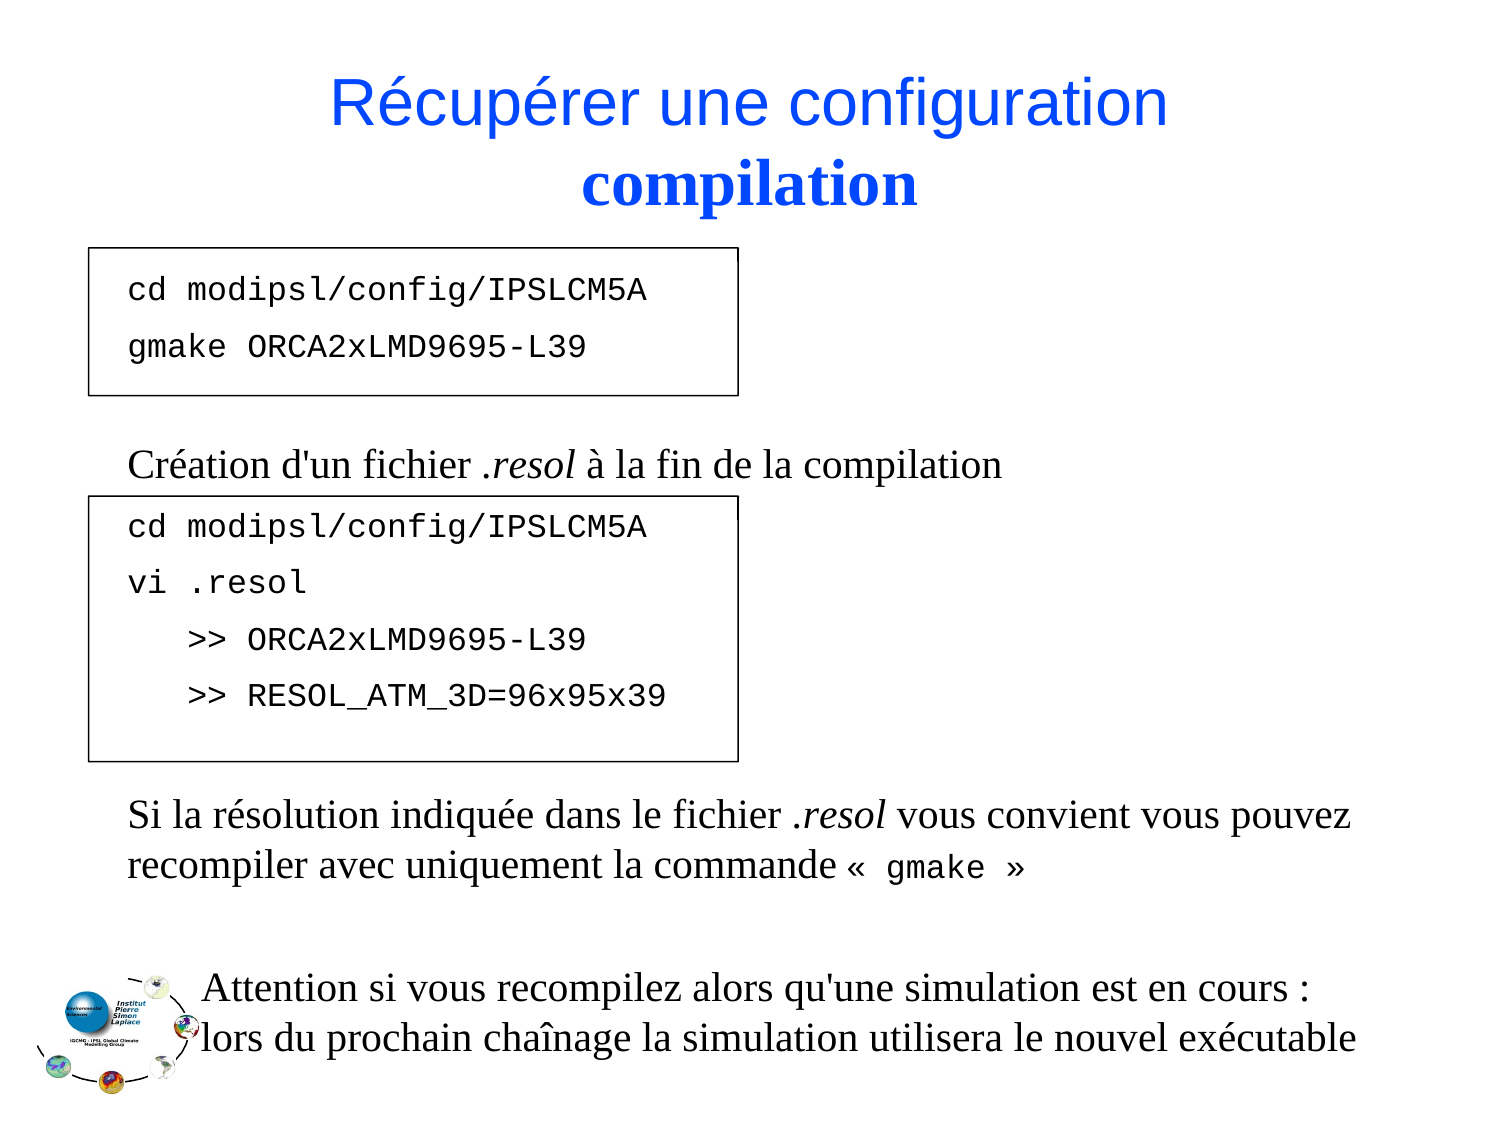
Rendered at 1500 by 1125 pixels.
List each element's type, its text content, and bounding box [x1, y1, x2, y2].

picture [148, 1068, 176, 1080]
title Récupérer une configuration compilation [75, 44, 1425, 233]
picture [65, 990, 112, 1048]
picture [44, 1054, 72, 1079]
picture [97, 1069, 125, 1095]
text_box cd modipsl/config/IPSLCM5A gmake ORCA2xLMD9695-L39 Création d'un fichier .resol à la fin de la compilation cd modipsl/config/IPSLCM5A vi .resol >> ORCA2xLMD9695-L39 >> RESOL_ATM_3D=96x95x39 Si la résolution indiquée dans le fichier .resol vous convient vous pouvez recompiler avec uniquement la commande « gmake » Attention si vous recompilez alors qu'une simulation est en cours : lors du prochain chaînage la simulation utilisera le nouvel exécutable [112, 259, 1388, 1068]
text_box cd modipsl/config/IPSLCM5A gmake ORCA2xLMD9695-L39 Création d'un fichier .resol à la fin de la compilation cd modipsl/config/IPSLCM5A vi .resol >> ORCA2xLMD9695-L39 >> RESOL_ATM_3D=96x95x39 Si la résolution indiquée dans le fichier .resol vous convient vous pouvez recompiler avec uniquement la commande « gmake » Attention si vous recompilez alors qu'une simulation est en cours : lors du prochain chaînage la simulation utilisera le nouvel exécutable [112, 259, 737, 394]
text_box cd modipsl/config/IPSLCM5A gmake ORCA2xLMD9695-L39 Création d'un fichier .resol à la fin de la compilation cd modipsl/config/IPSLCM5A vi .resol >> ORCA2xLMD9695-L39 >> RESOL_ATM_3D=96x95x39 Si la résolution indiquée dans le fichier .resol vous convient vous pouvez recompiler avec uniquement la commande « gmake » Attention si vous recompilez alors qu'une simulation est en cours : lors du prochain chaînage la simulation utilisera le nouvel exécutable [112, 497, 737, 760]
